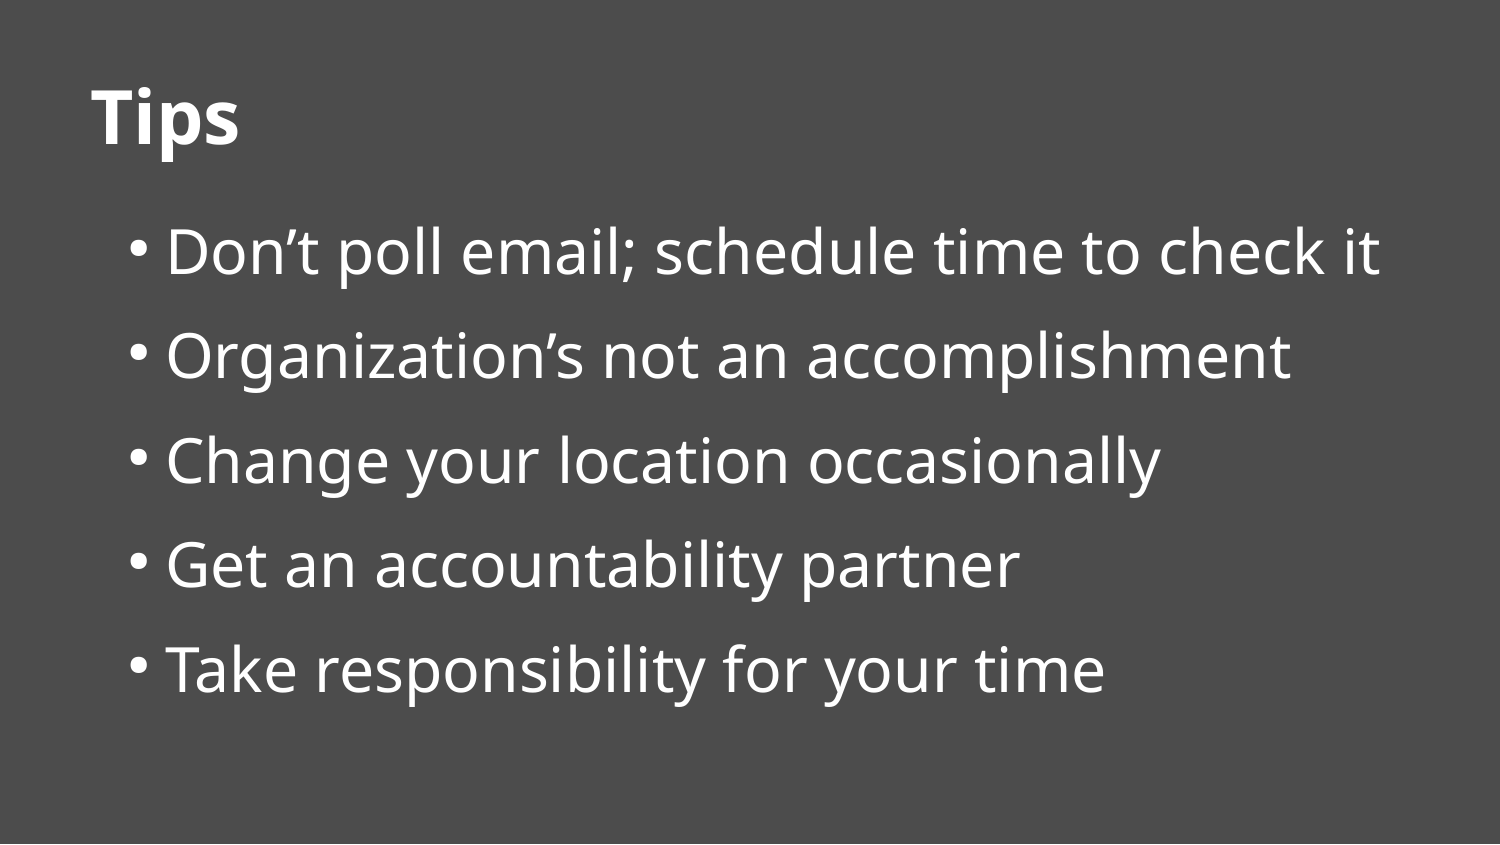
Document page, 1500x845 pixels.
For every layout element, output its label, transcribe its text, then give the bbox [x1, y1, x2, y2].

list Don’t poll email; schedule time to check it Organization’s not an accomplishment Change your location occasionally Get an accountability partner Take responsibility for your time [75, 197, 1425, 809]
title Tips [75, 33, 1425, 175]
